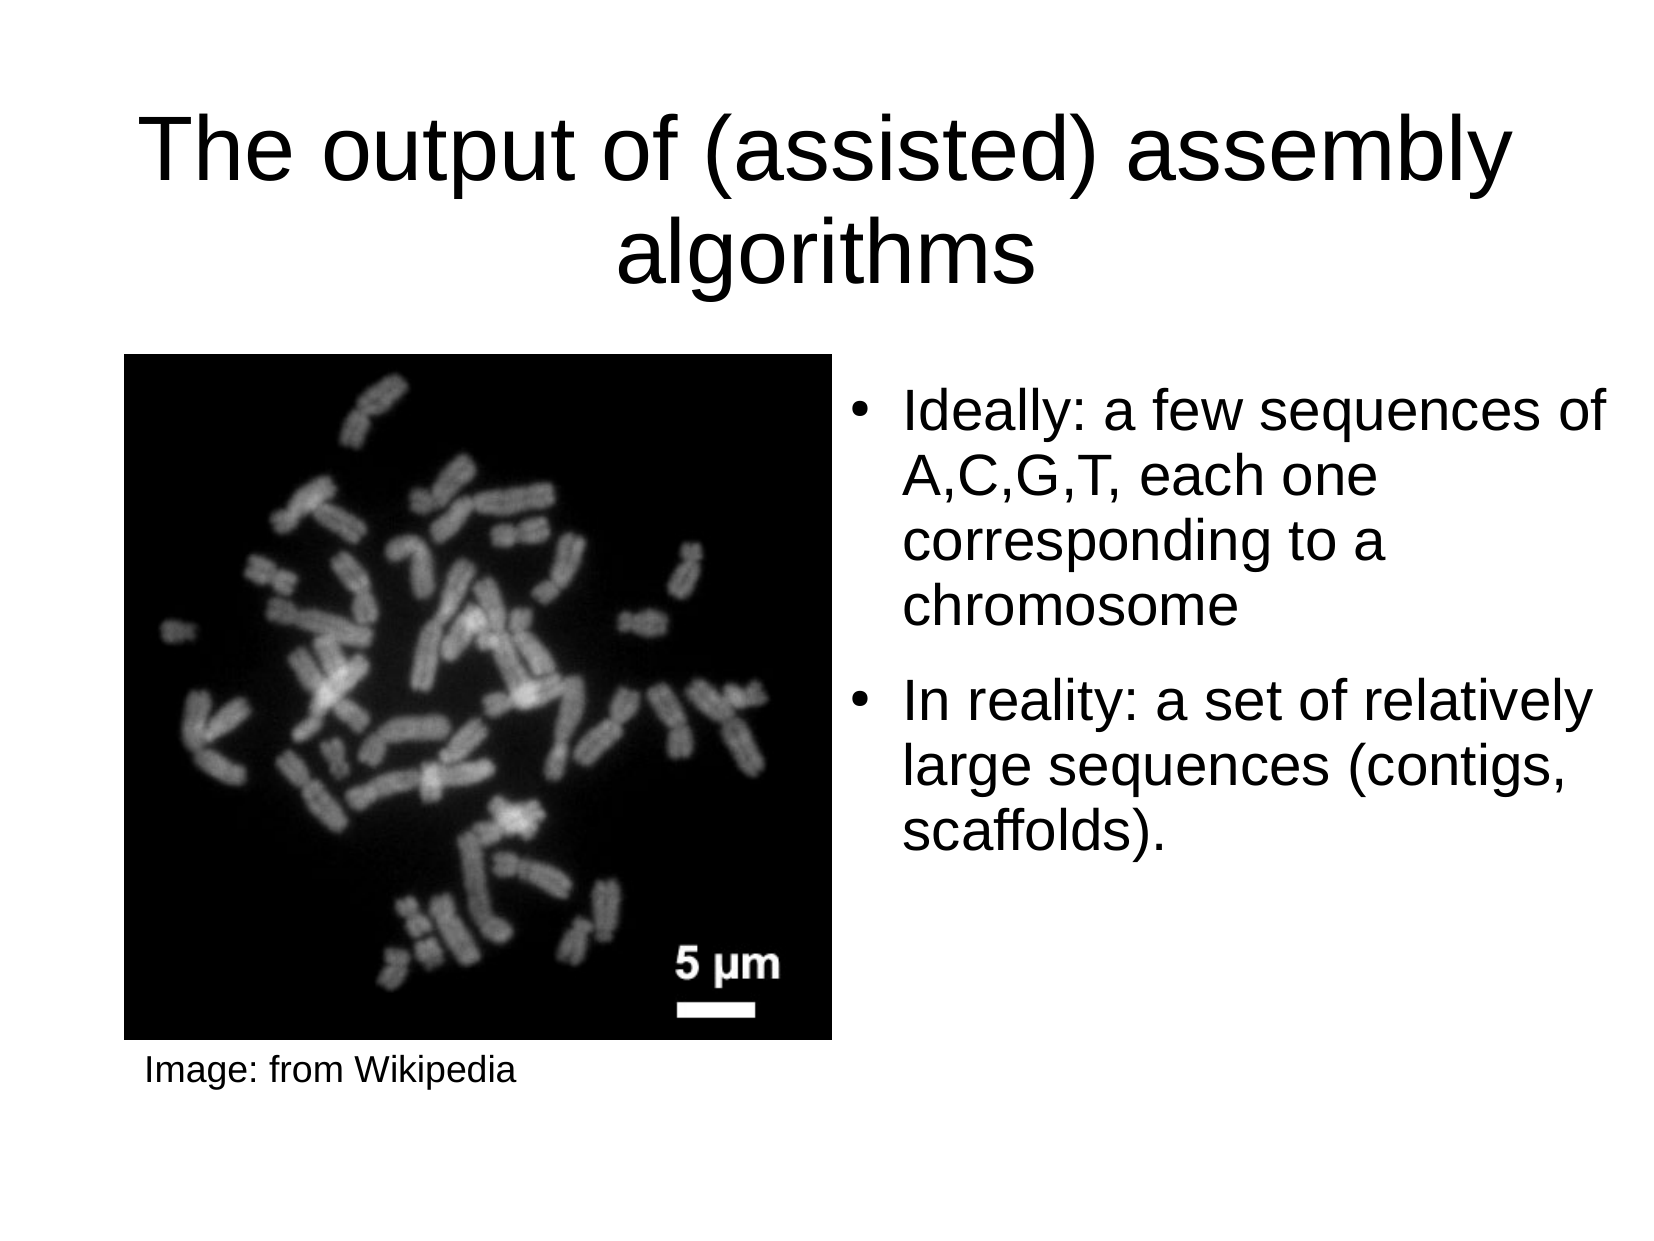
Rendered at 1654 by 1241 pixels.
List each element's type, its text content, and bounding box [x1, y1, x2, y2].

title The output of (assisted) assembly algorithms [118, 96, 1536, 304]
list Ideally: a few sequences of A,C,G,T, each one corresponding to a chromosome In reality: a set of relatively large sequences (contigs, scaffolds). [832, 377, 1619, 1028]
picture [124, 354, 832, 1040]
text_box Image: from Wikipedia [129, 1041, 532, 1099]
